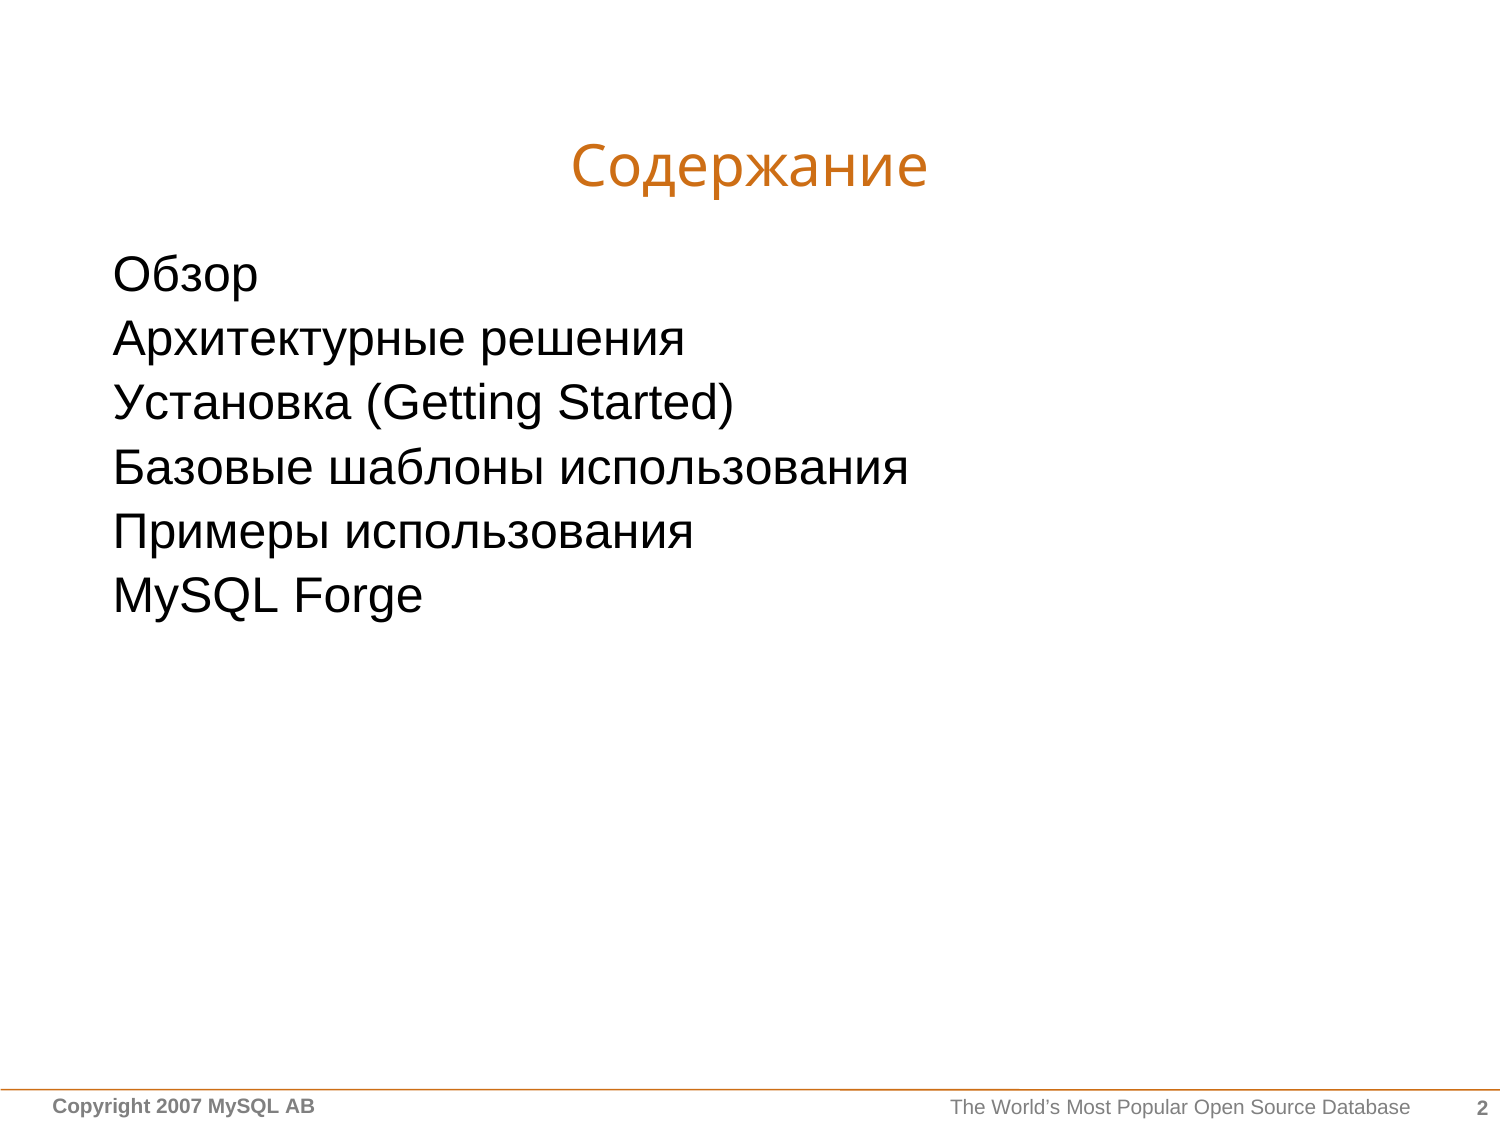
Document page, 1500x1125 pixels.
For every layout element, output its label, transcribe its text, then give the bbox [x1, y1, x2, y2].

title Содержание [0, 87, 1500, 225]
list Обзор Архитектурные решения Установка (Getting Started) Базовые шаблоны использования Примеры использования MySQL Forge [112, 249, 1388, 1113]
